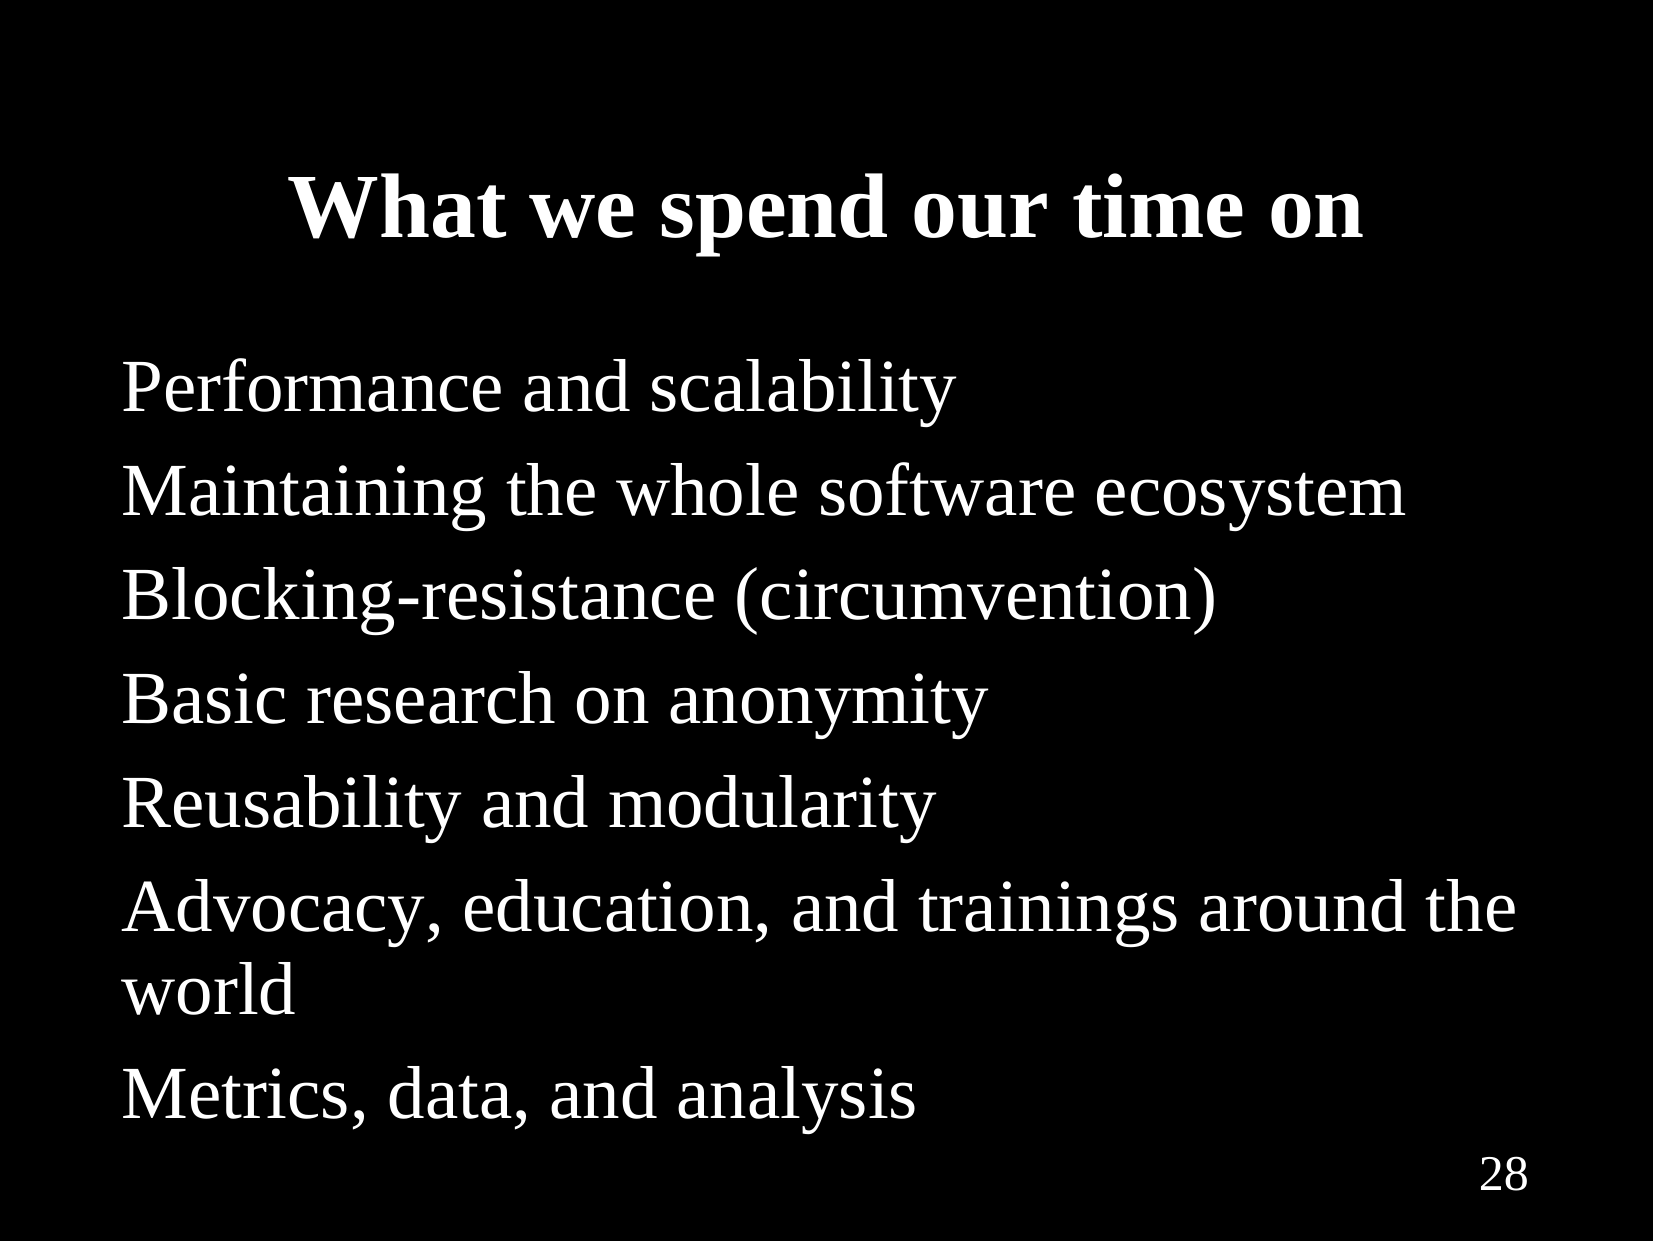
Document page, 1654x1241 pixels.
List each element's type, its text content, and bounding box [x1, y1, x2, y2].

list Performance and scalability Maintaining the whole software ecosystem Blocking-resistance (circumvention) Basic research on anonymity Reusability and modularity Advocacy, education, and trainings around the world Metrics, data, and analysis [121, 344, 1534, 1135]
title What we spend our time on [121, 102, 1534, 311]
